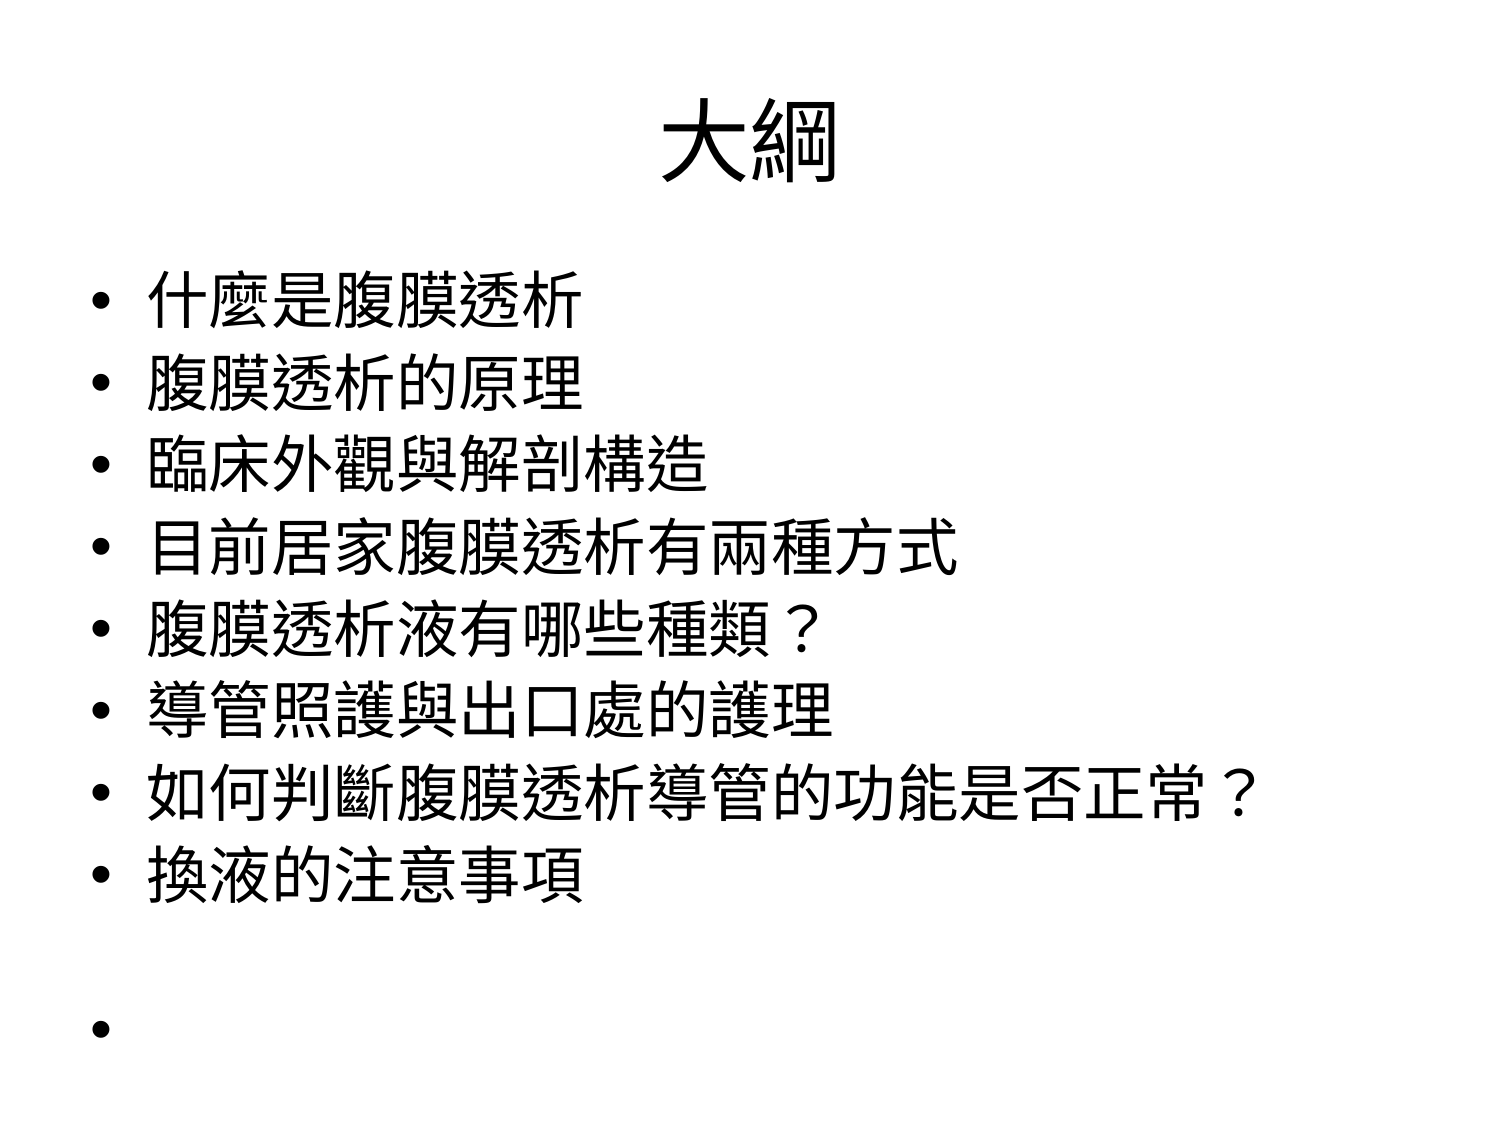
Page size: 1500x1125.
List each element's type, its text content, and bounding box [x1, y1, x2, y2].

list 什麼是腹膜透析 腹膜透析的原理 臨床外觀與解剖構造 目前居家腹膜透析有兩種方式 腹膜透析液有哪些種類？ 導管照護與出口處的護理 如何判斷腹膜透析導管的功能是否正常？ 換液的注意事項 [75, 262, 1426, 1005]
title 大綱 [75, 45, 1426, 233]
